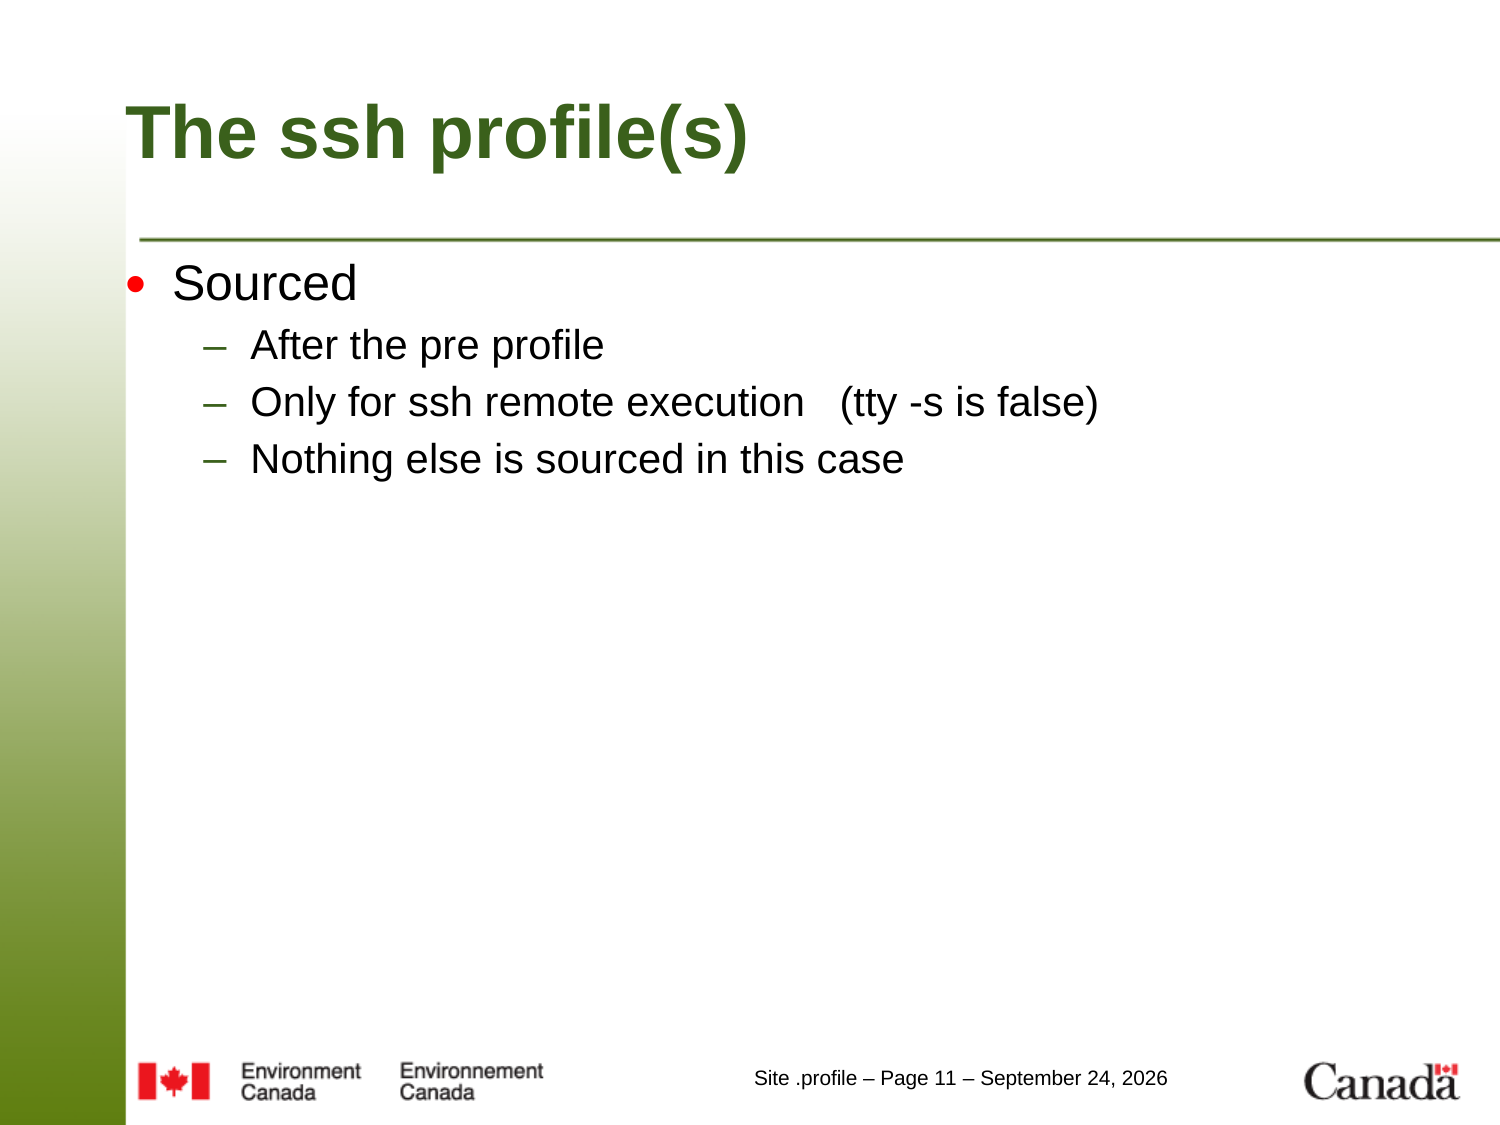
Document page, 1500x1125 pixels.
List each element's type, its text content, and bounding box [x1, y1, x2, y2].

picture [0, 0, 1500, 1125]
list Sourced After the pre profile Only for ssh remote execution (tty -s is false) Nothing else is sourced in this case [125, 255, 1463, 1009]
title The ssh profile(s) [125, 52, 1463, 213]
